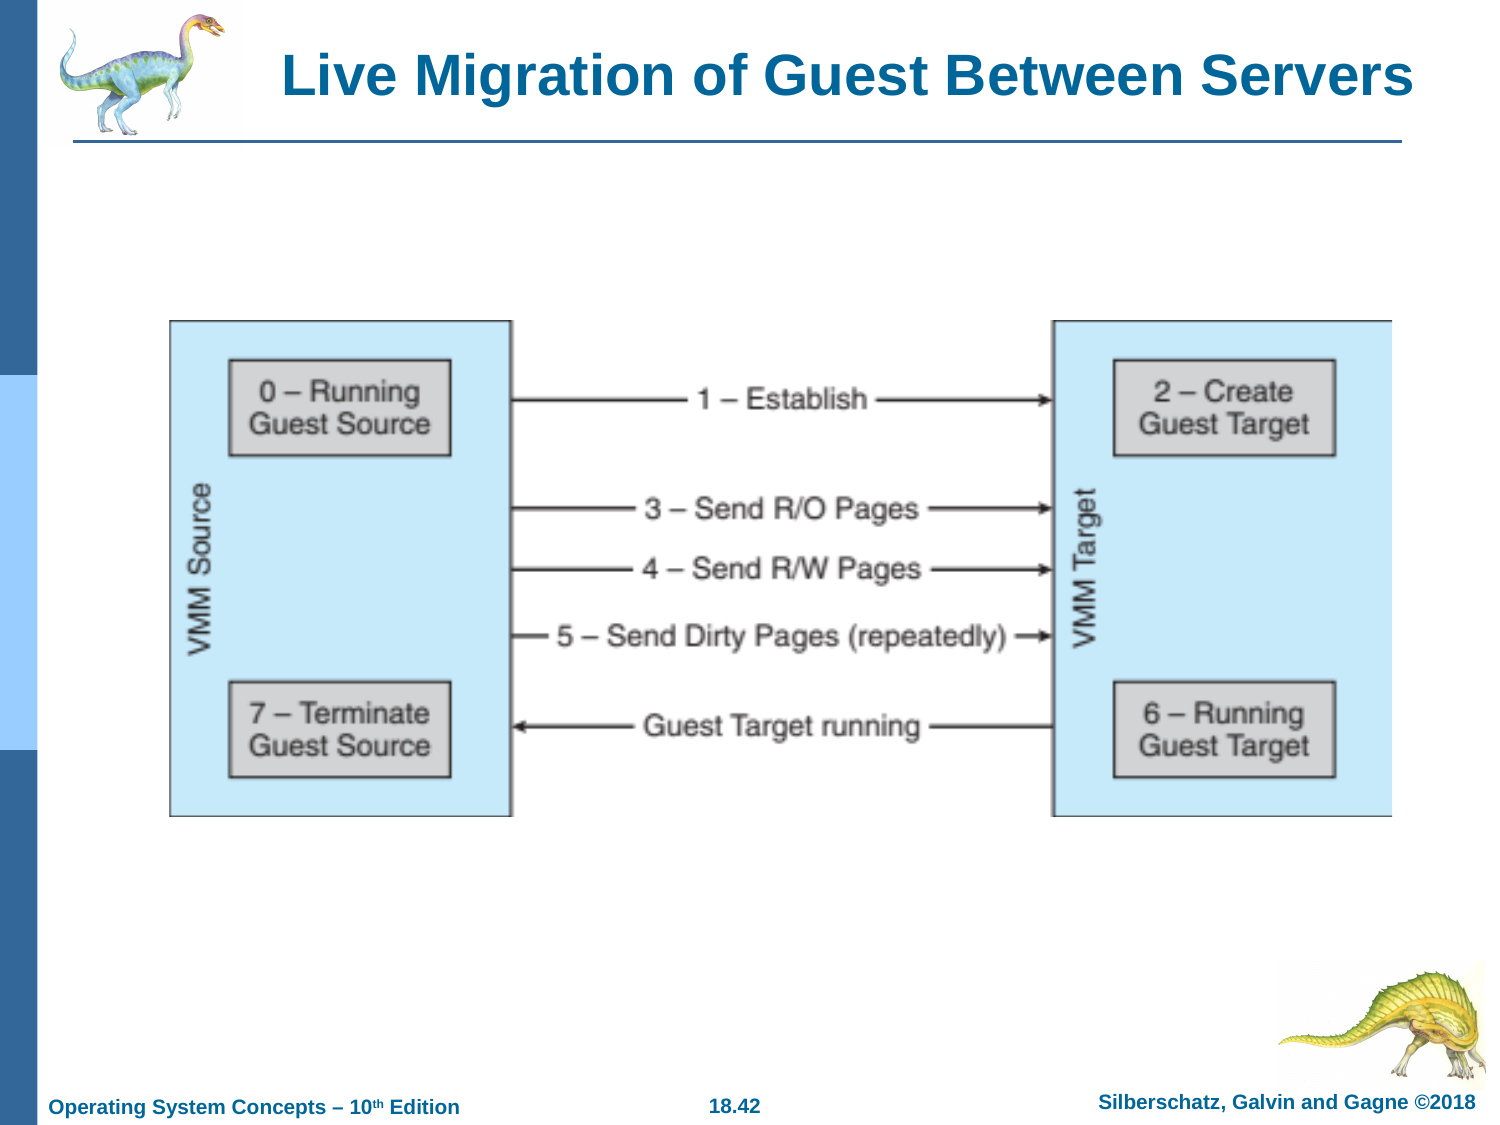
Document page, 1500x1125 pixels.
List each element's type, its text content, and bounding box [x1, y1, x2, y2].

picture [1415, 1094, 1423, 1099]
title Live Migration of Guest Between Servers [192, 20, 1500, 115]
picture [169, 231, 1393, 905]
picture [1275, 959, 1486, 1090]
picture [46, 0, 243, 149]
